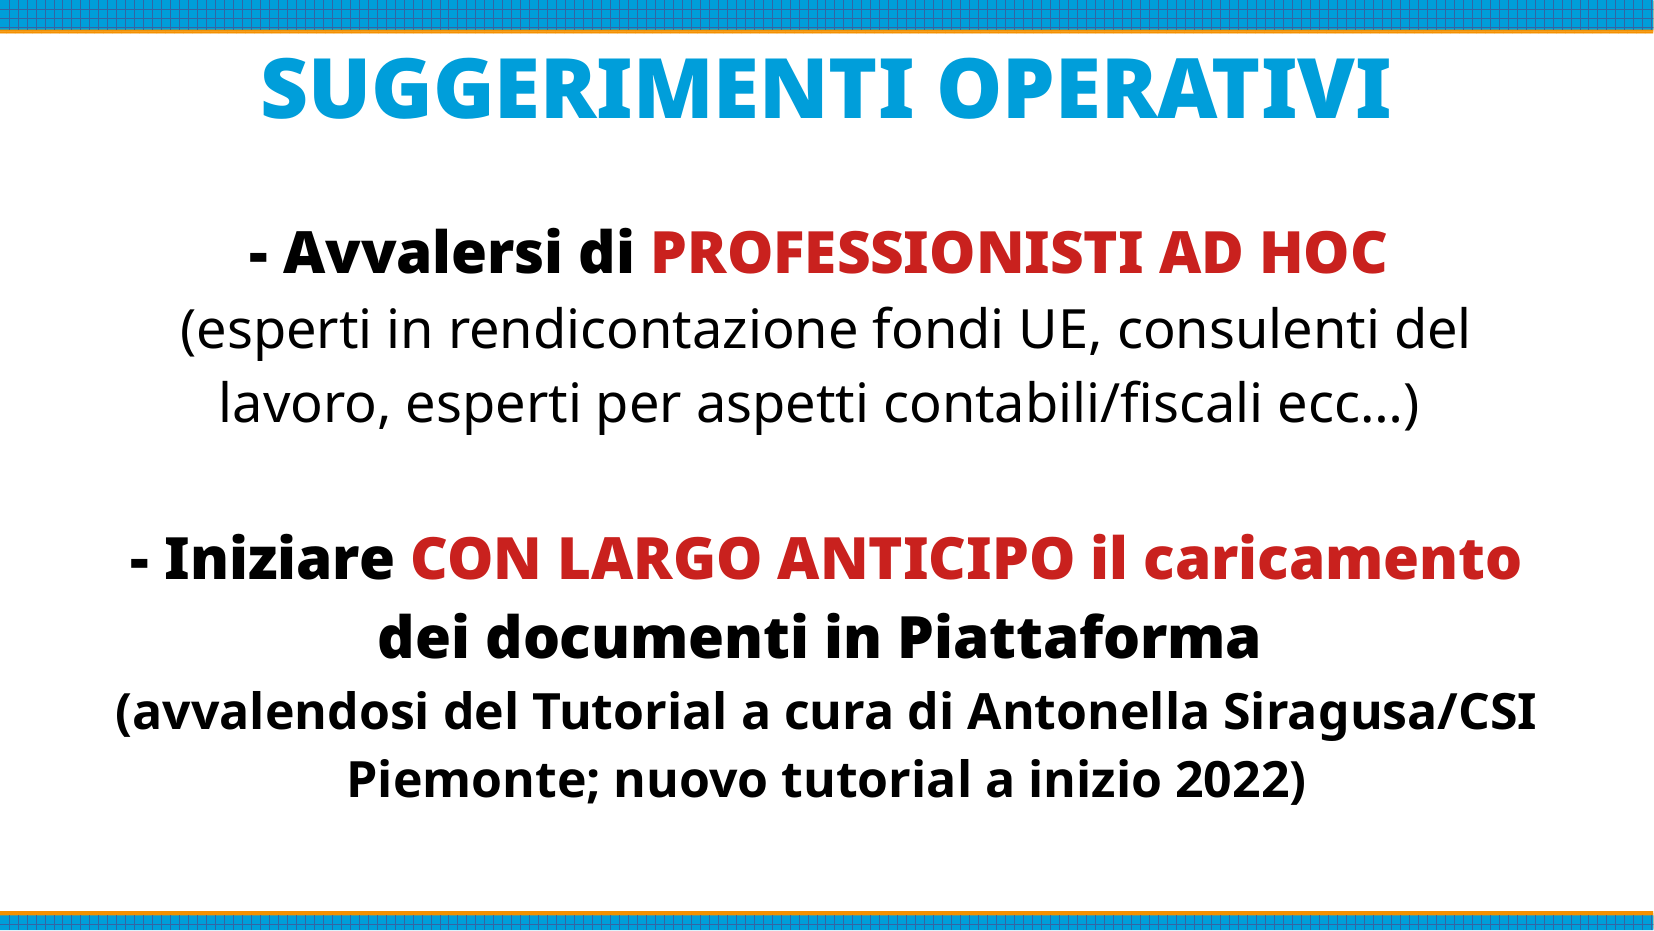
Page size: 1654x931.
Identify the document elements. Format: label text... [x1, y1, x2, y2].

subtitle SUGGERIMENTI OPERATIVI - Avvalersi di PROFESSIONISTI AD HOC (esperti in rendicontazione fondi UE, consulenti del lavoro, esperti per aspetti contabili/fiscali ecc…) - Iniziare CON LARGO ANTICIPO il caricamento dei documenti in Piattaforma (avvalendosi del Tutorial a cura di Antonella Siragusa/CSI Piemonte; nuovo tutorial a inizio 2022) [88, 44, 1565, 798]
